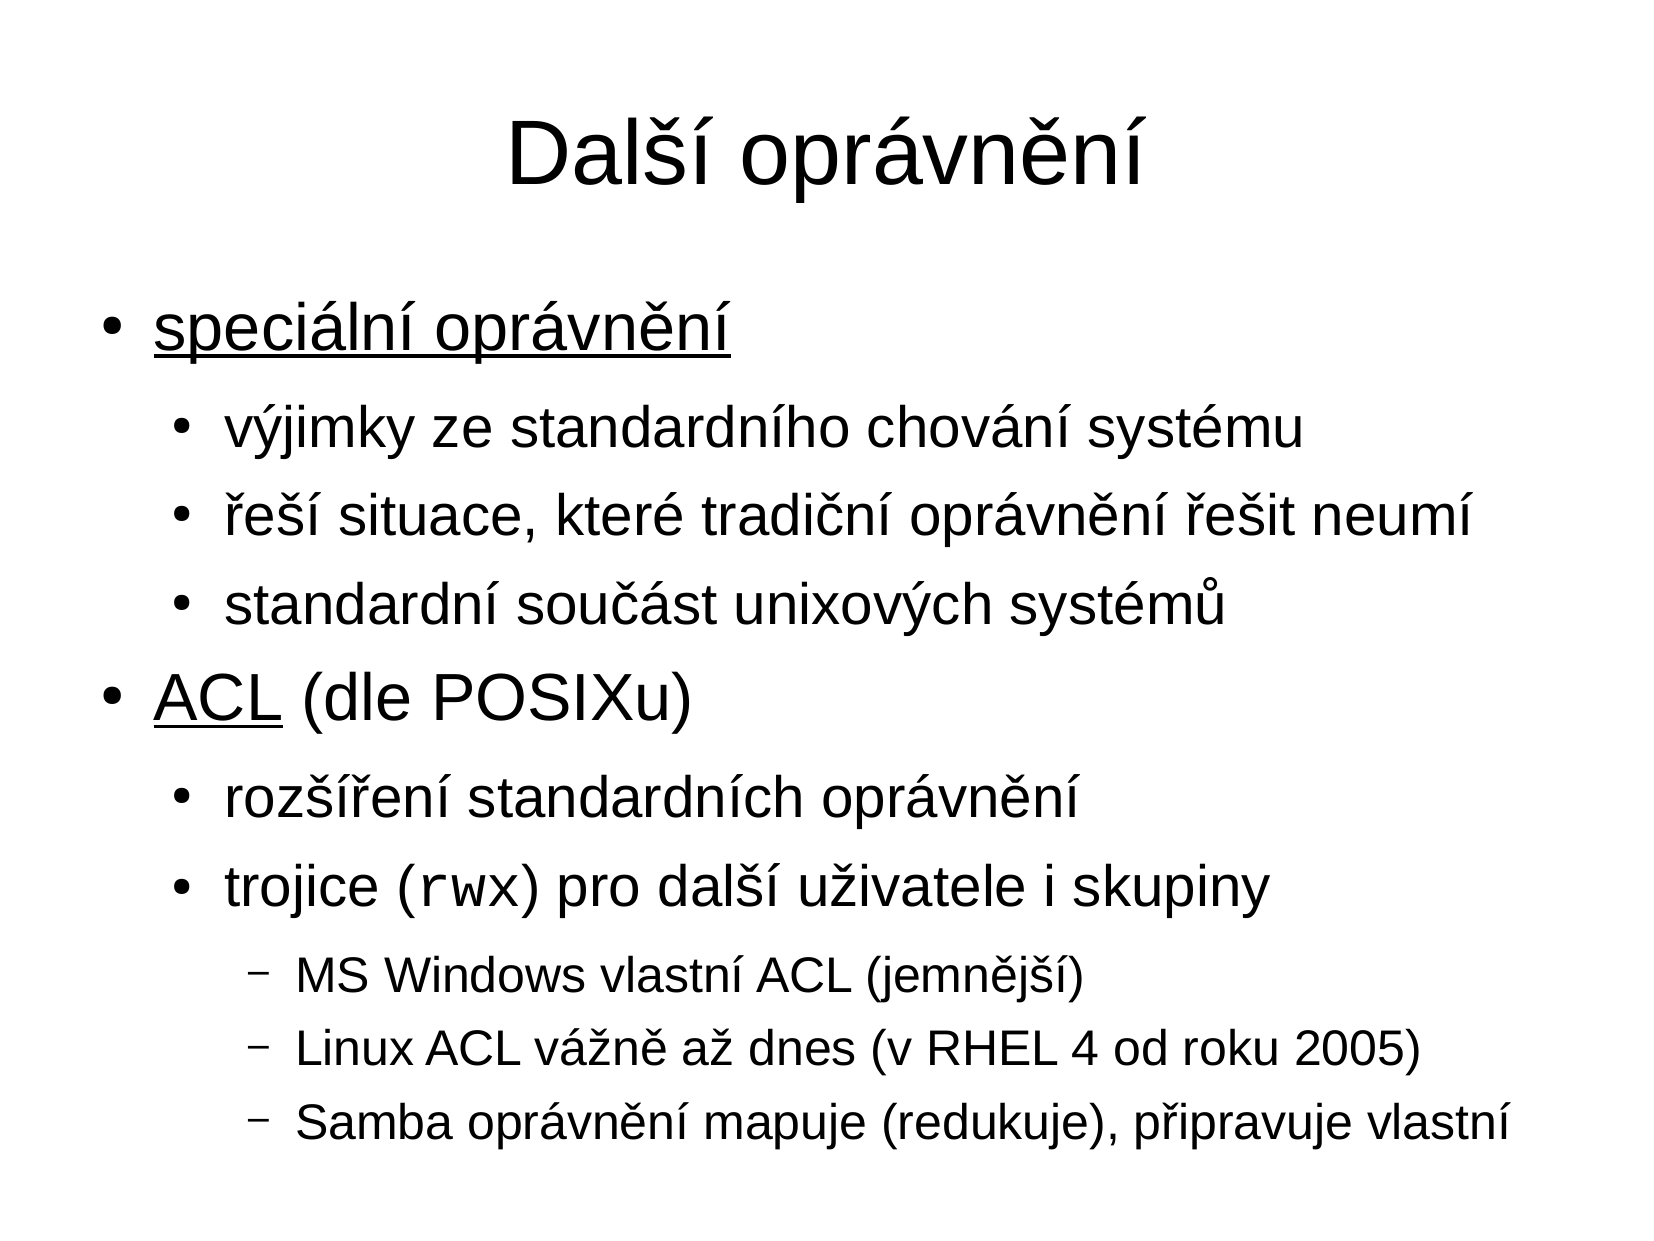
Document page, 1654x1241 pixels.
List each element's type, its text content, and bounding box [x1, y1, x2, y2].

title Další oprávnění [82, 56, 1571, 250]
list speciální oprávnění výjimky ze standardního chování systému řeší situace, které tradiční oprávnění řešit neumí standardní součást unixových systémů ACL (dle POSIXu) rozšíření standardních oprávnění trojice (rwx) pro další uživatele i skupiny MS Windows vlastní ACL (jemnější) Linux ACL vážně až dnes (v RHEL 4 od roku 2005) Samba oprávnění mapuje (redukuje), připravuje vlastní [82, 290, 1571, 1150]
